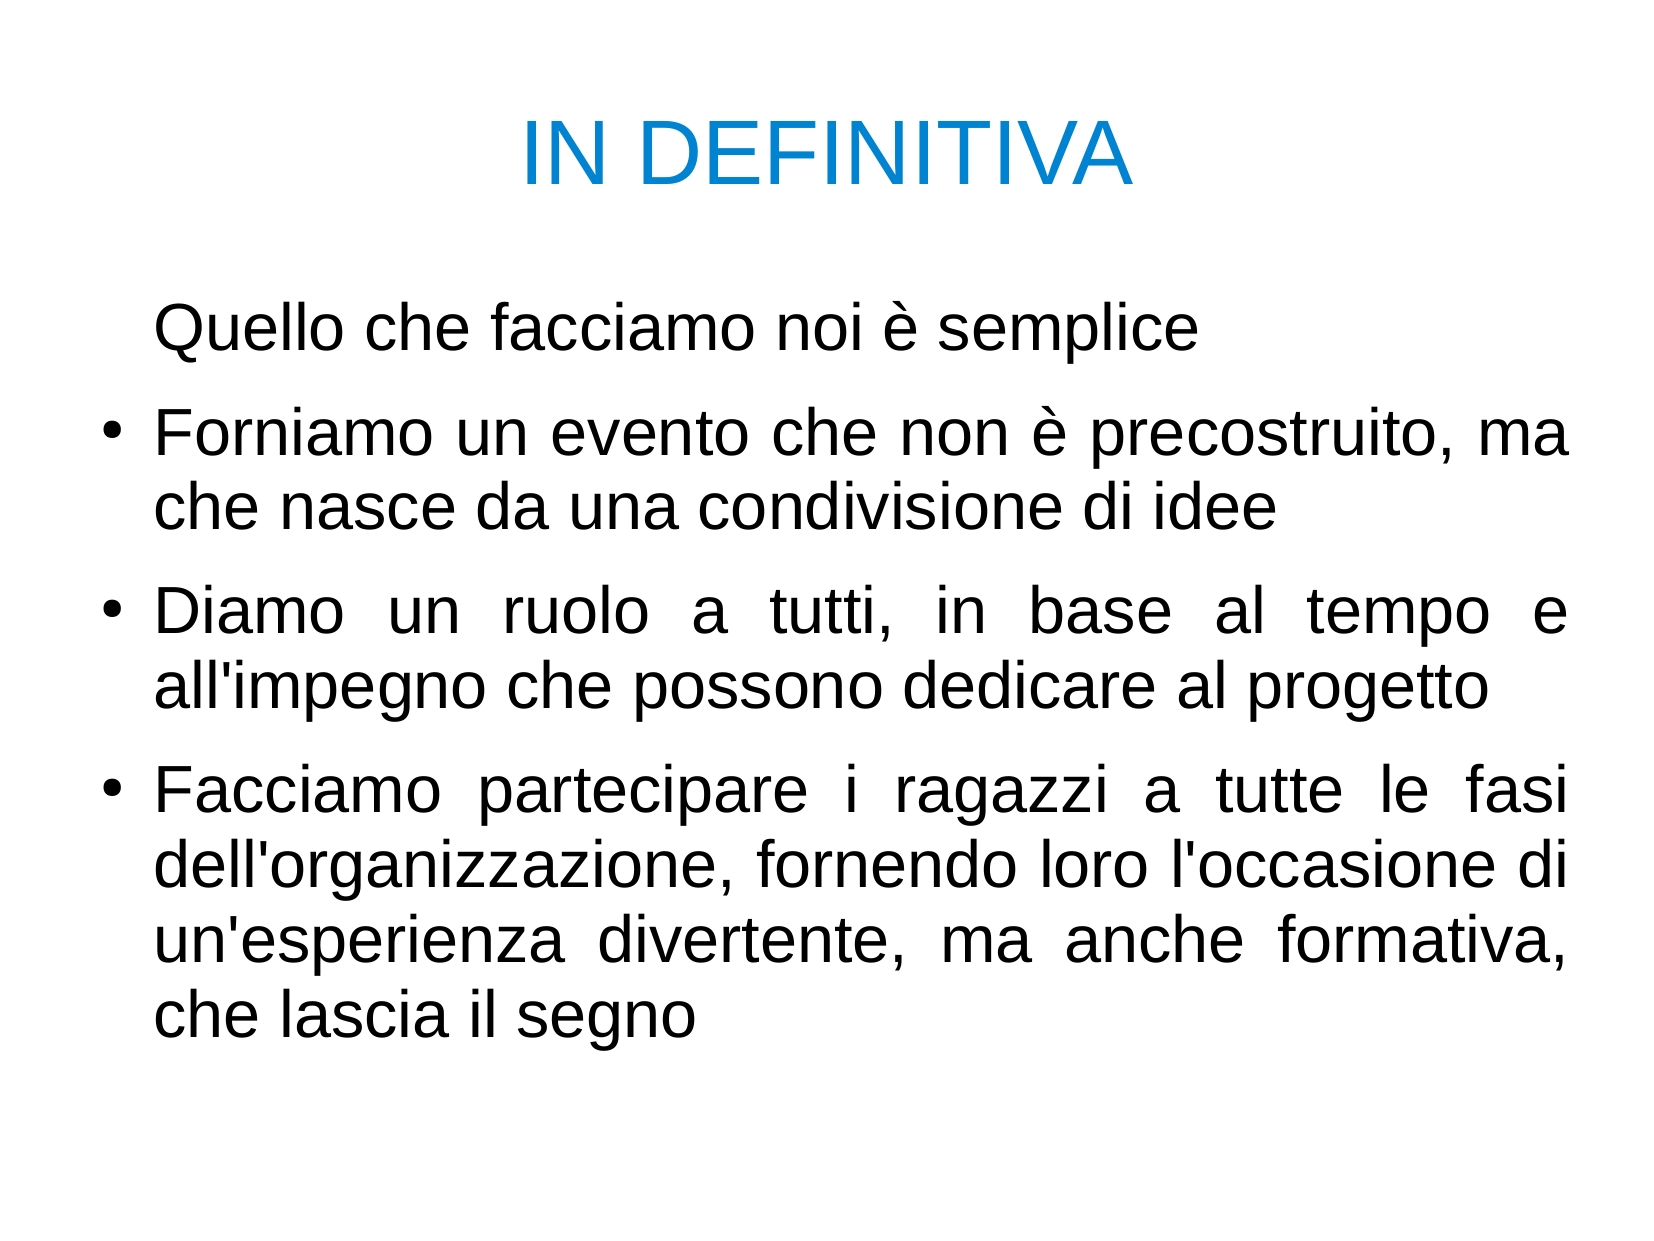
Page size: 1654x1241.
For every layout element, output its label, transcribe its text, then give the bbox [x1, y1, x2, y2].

list Quello che facciamo noi è semplice Forniamo un evento che non è precostruito, ma che nasce da una condivisione di idee Diamo un ruolo a tutti, in base al tempo e all'impegno che possono dedicare al progetto Facciamo partecipare i ragazzi a tutte le fasi dell'organizzazione, fornendo loro l'occasione di un'esperienza divertente, ma anche formativa, che lascia il segno [82, 290, 1571, 1109]
title IN DEFINITIVA [82, 49, 1571, 257]
